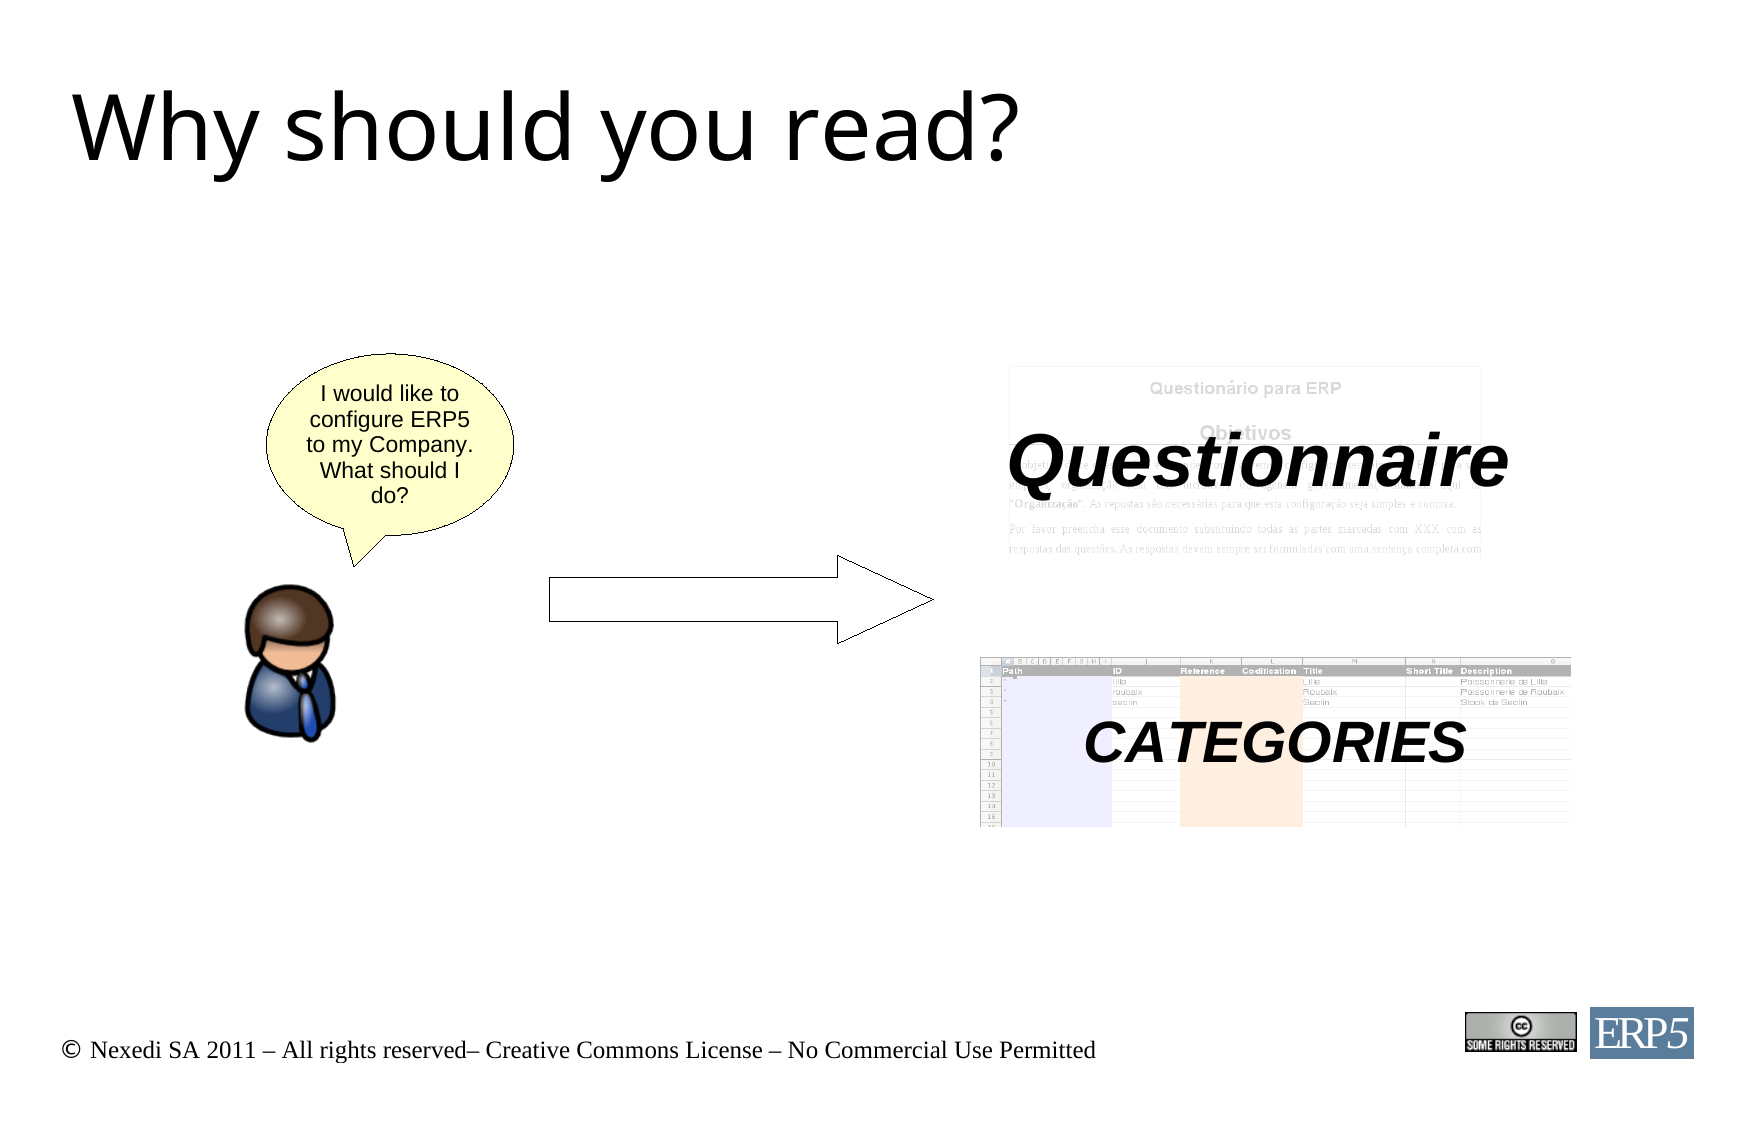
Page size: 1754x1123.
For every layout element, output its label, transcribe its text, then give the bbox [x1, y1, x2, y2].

picture [1003, 360, 1514, 562]
title Why should you read? [71, 63, 1707, 187]
text_box I would like to configure ERP5 to my Company. What should I do? [266, 353, 514, 567]
picture [207, 579, 374, 746]
picture [1465, 1012, 1577, 1052]
picture [980, 657, 1571, 827]
